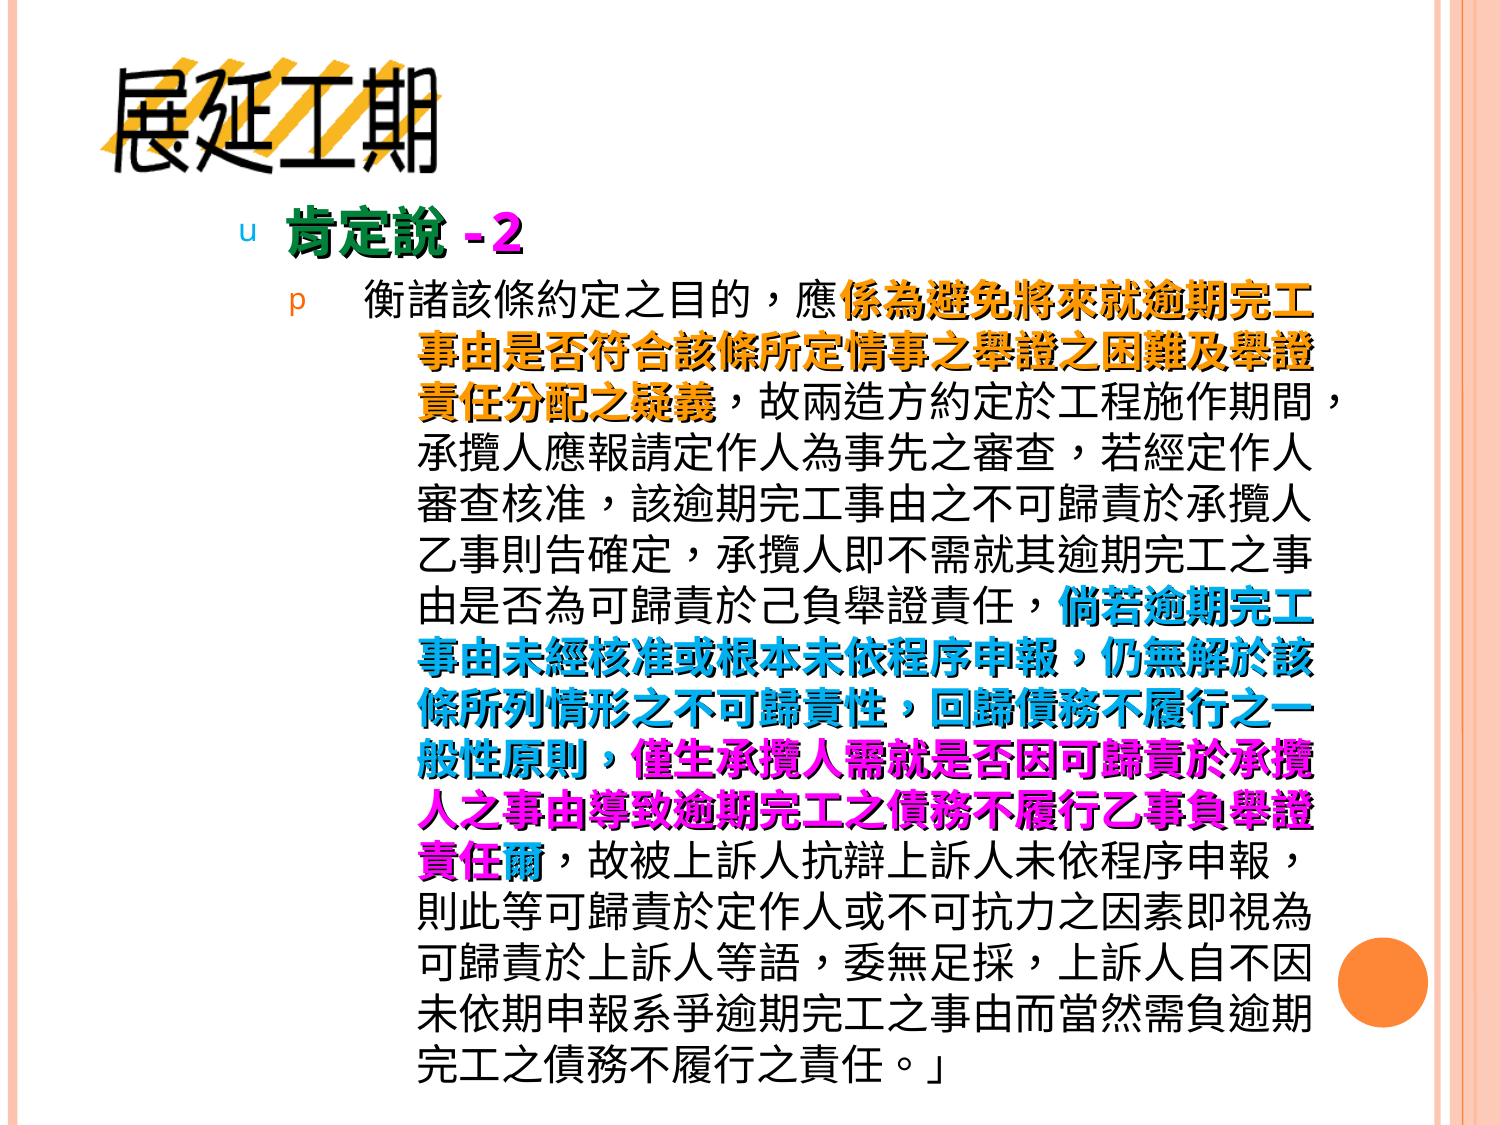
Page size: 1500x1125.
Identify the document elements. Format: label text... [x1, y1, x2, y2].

picture [100, 54, 449, 178]
list 肯定說-2 衡諸該條約定之目的，應係為避免將來就逾期完工事由是否符合該條所定情事之舉證之困難及舉證責任分配之疑義，故兩造方約定於工程施作期間，承攬人應報請定作人為事先之審查，若經定作人審查核准，該逾期完工事由之不可歸責於承攬人乙事則告確定，承攬人即不需就其逾期完工之事由是否為可歸責於己負舉證責任，倘若逾期完工事由未經核准或根本未依程序申報，仍無解於該條所列情形之不可歸責性，回歸債務不履行之一般性原則，僅生承攬人需就是否因可歸責於承攬人之事由導致逾期完工之債務不履行乙事負舉證責任爾，故被上訴人抗辯上訴人未依程序申報，則此等可歸責於定作人或不可抗力之因素即視為可歸責於上訴人等語，委無足採，上訴人自不因未依期申報系爭逾期完工之事由而當然需負逾期完工之債務不履行之責任。」 [17, 208, 1329, 1125]
